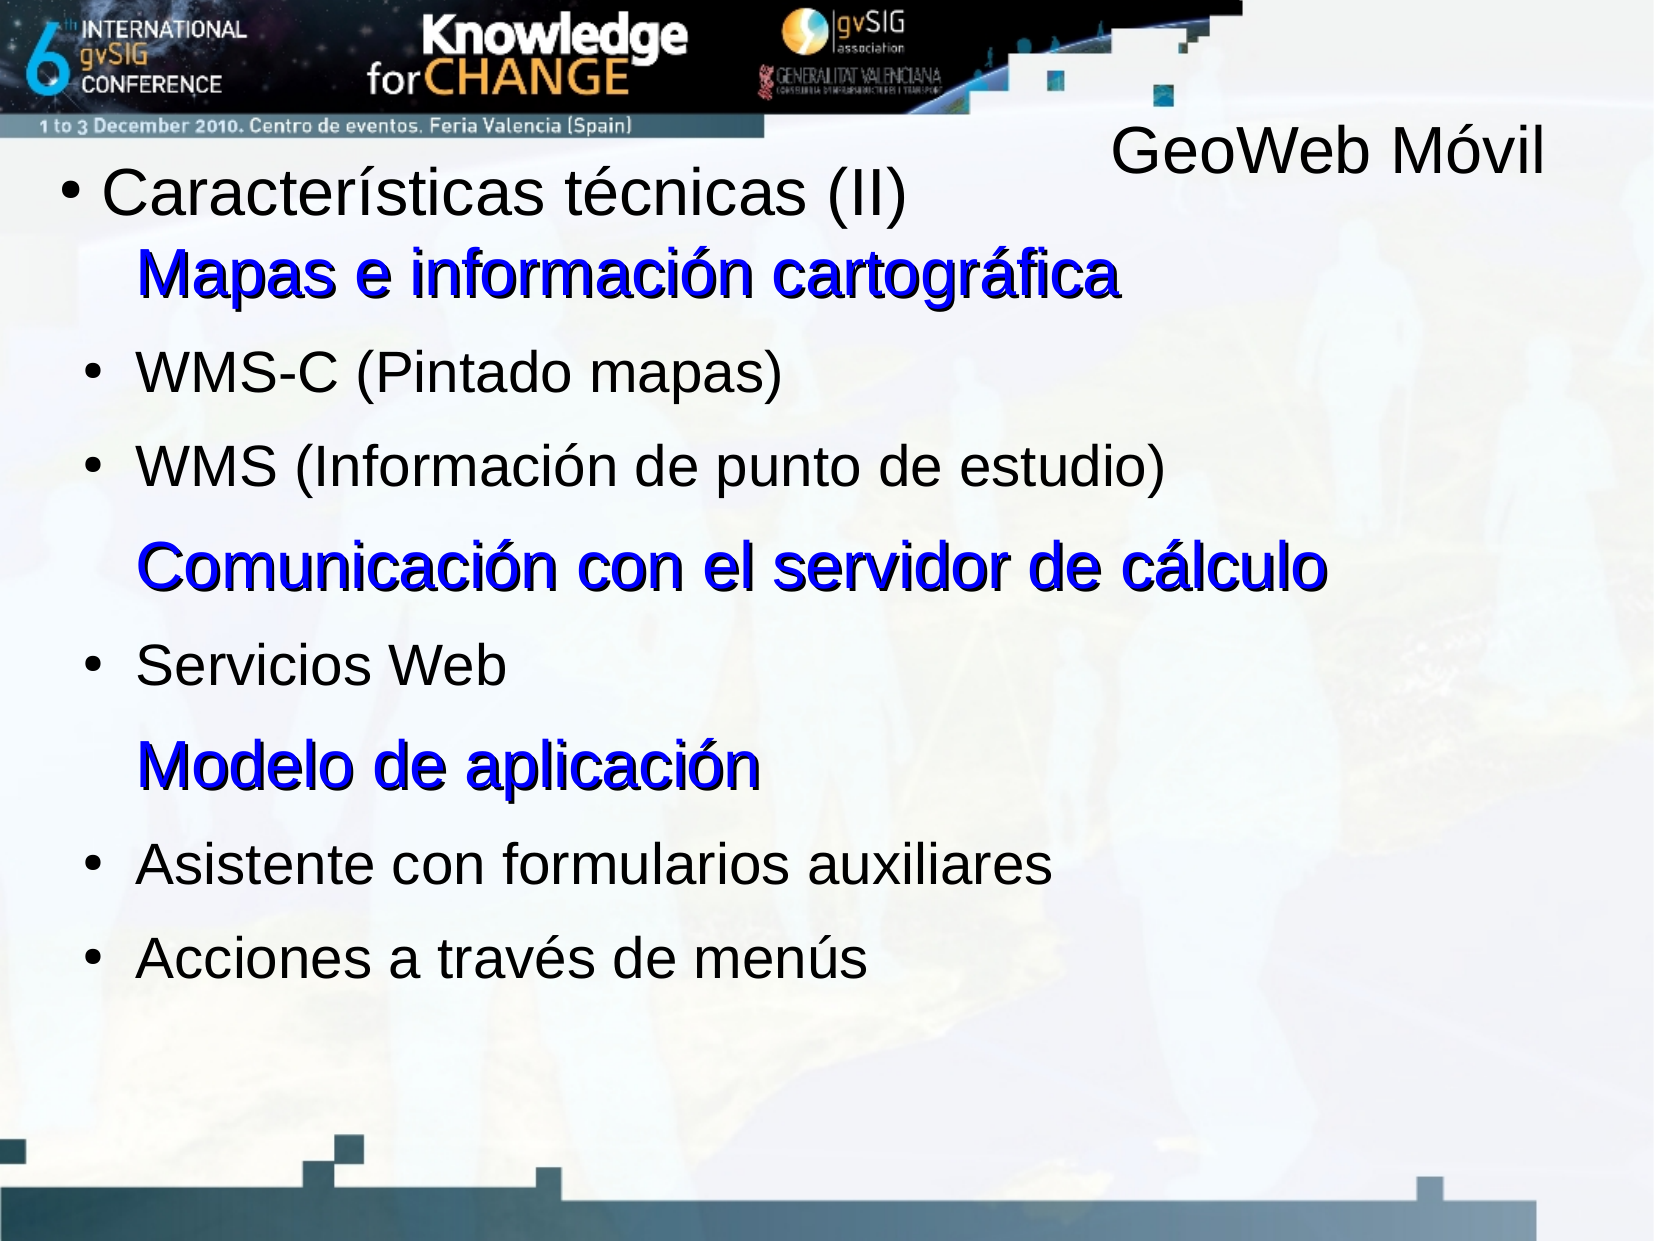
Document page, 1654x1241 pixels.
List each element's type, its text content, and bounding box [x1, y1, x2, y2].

title Características técnicas (II) [59, 147, 1093, 237]
title GeoWeb Móvil [1062, 106, 1613, 195]
picture [0, 0, 1654, 1241]
text_box Mapas e información cartográfica WMS-C (Pintado mapas) WMS (Información de punto de estudio) Comunicación con el servidor de cálculo Servicios Web Modelo de aplicación Asistente con formularios auxiliares Acciones a través de menús [64, 235, 1625, 992]
